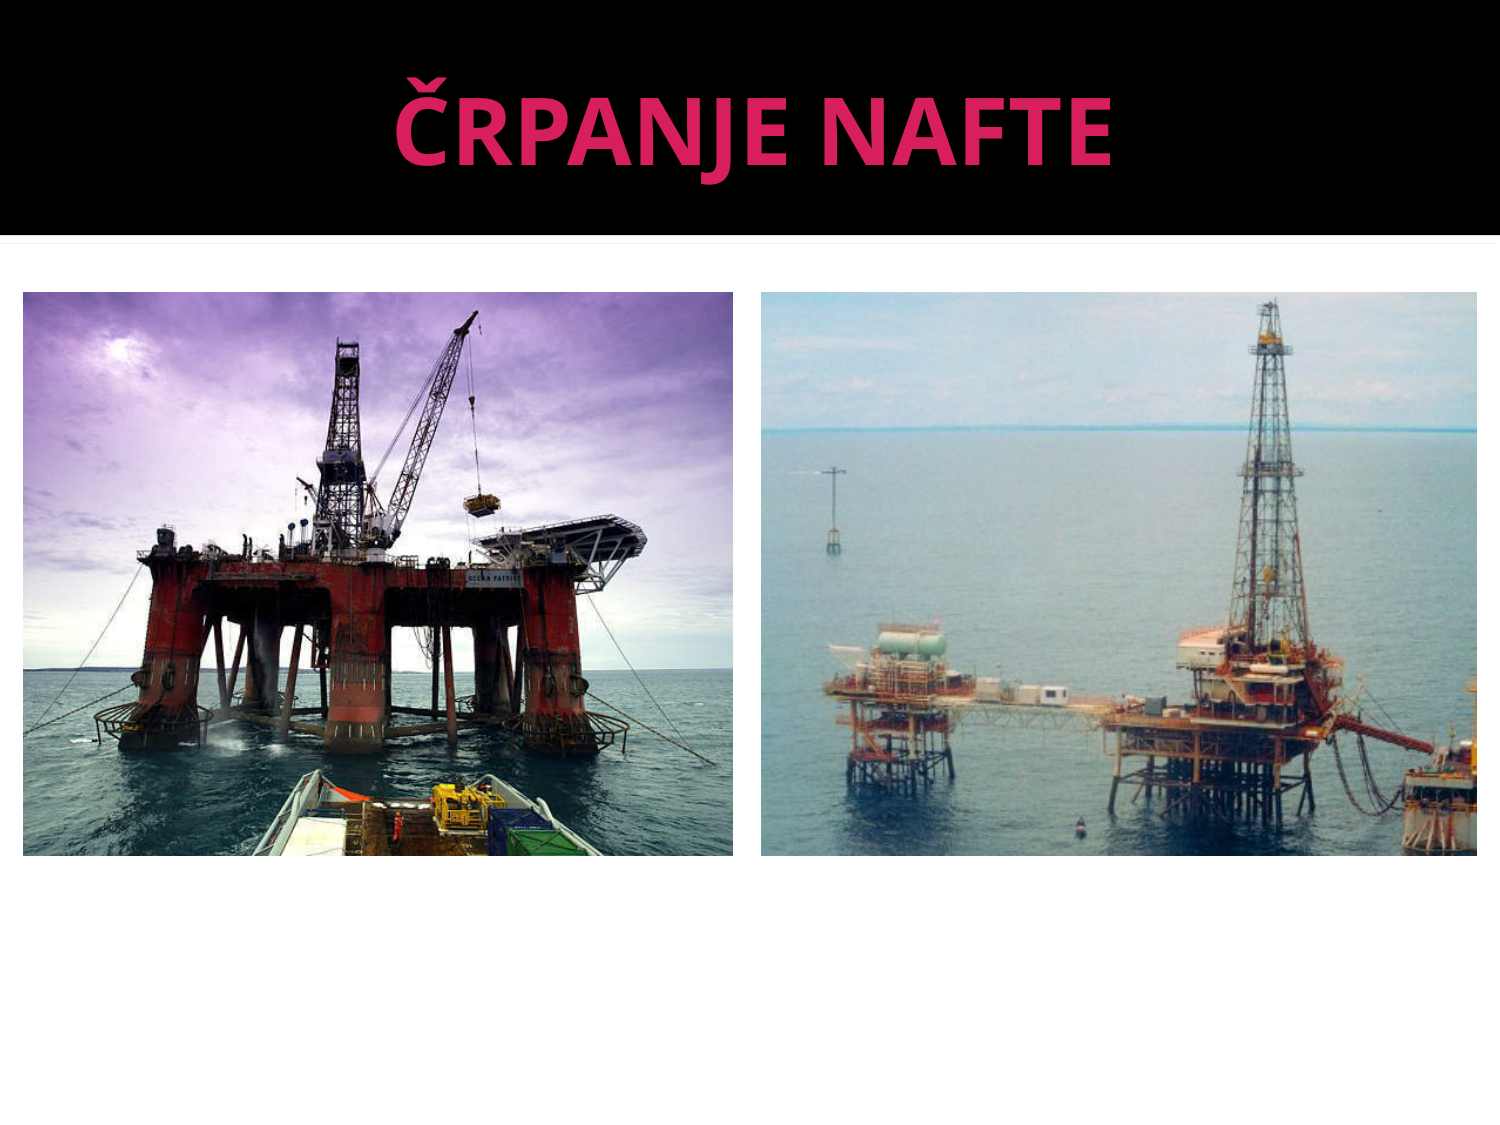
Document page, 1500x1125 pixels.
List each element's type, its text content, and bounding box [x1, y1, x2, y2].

title ČRPANJE NAFTE [75, 24, 1425, 231]
picture [761, 292, 1477, 856]
picture [23, 292, 733, 856]
